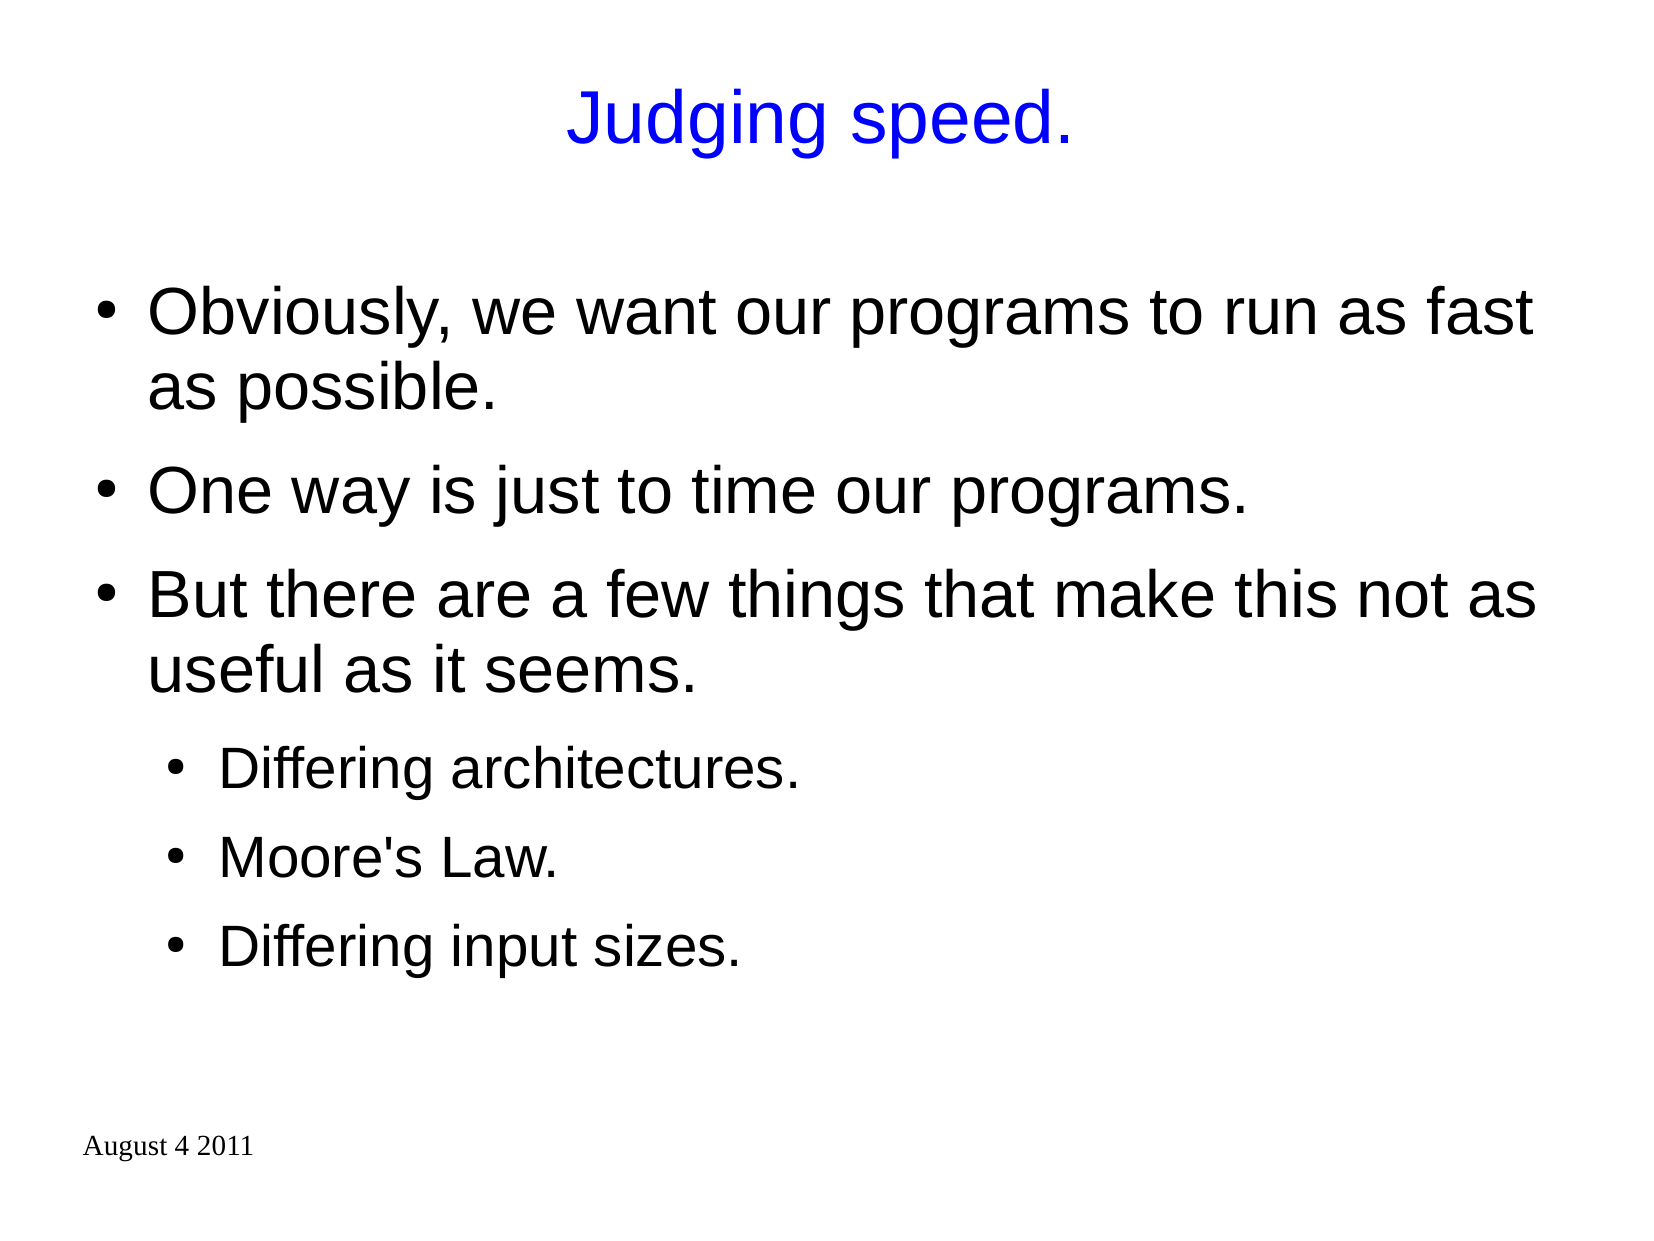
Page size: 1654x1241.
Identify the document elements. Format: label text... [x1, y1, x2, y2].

list Obviously, we want our programs to run as fast as possible. One way is just to time our programs. But there are a few things that make this not as useful as it seems. Differing architectures. Moore's Law. Differing input sizes. [76, 274, 1565, 1093]
title Judging speed. [76, 58, 1565, 178]
